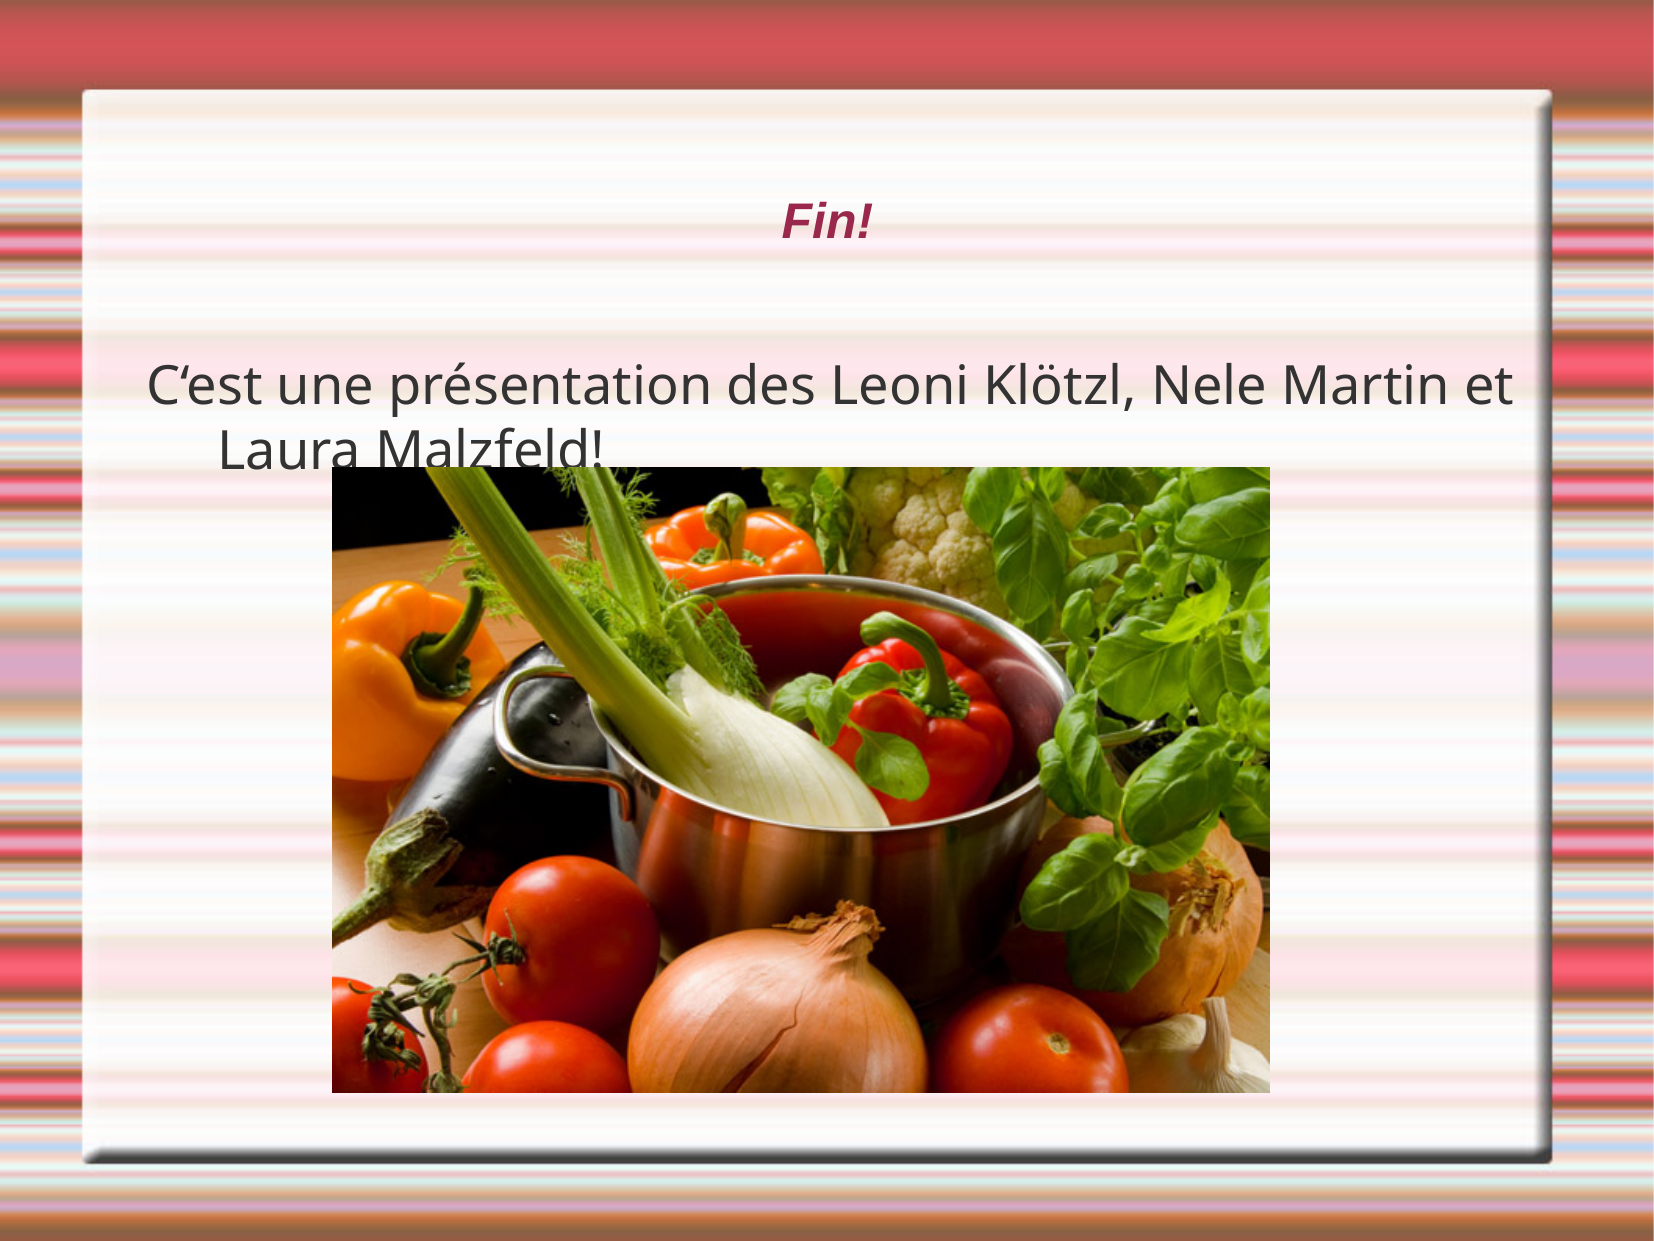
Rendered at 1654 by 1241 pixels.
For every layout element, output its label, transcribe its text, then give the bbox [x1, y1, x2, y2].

picture [0, 0, 1654, 1241]
list C‘est une présentation des Leoni Klötzl, Nele Martin et Laura Malzfeld! [134, 350, 1516, 1133]
title Fin! [121, 114, 1534, 322]
